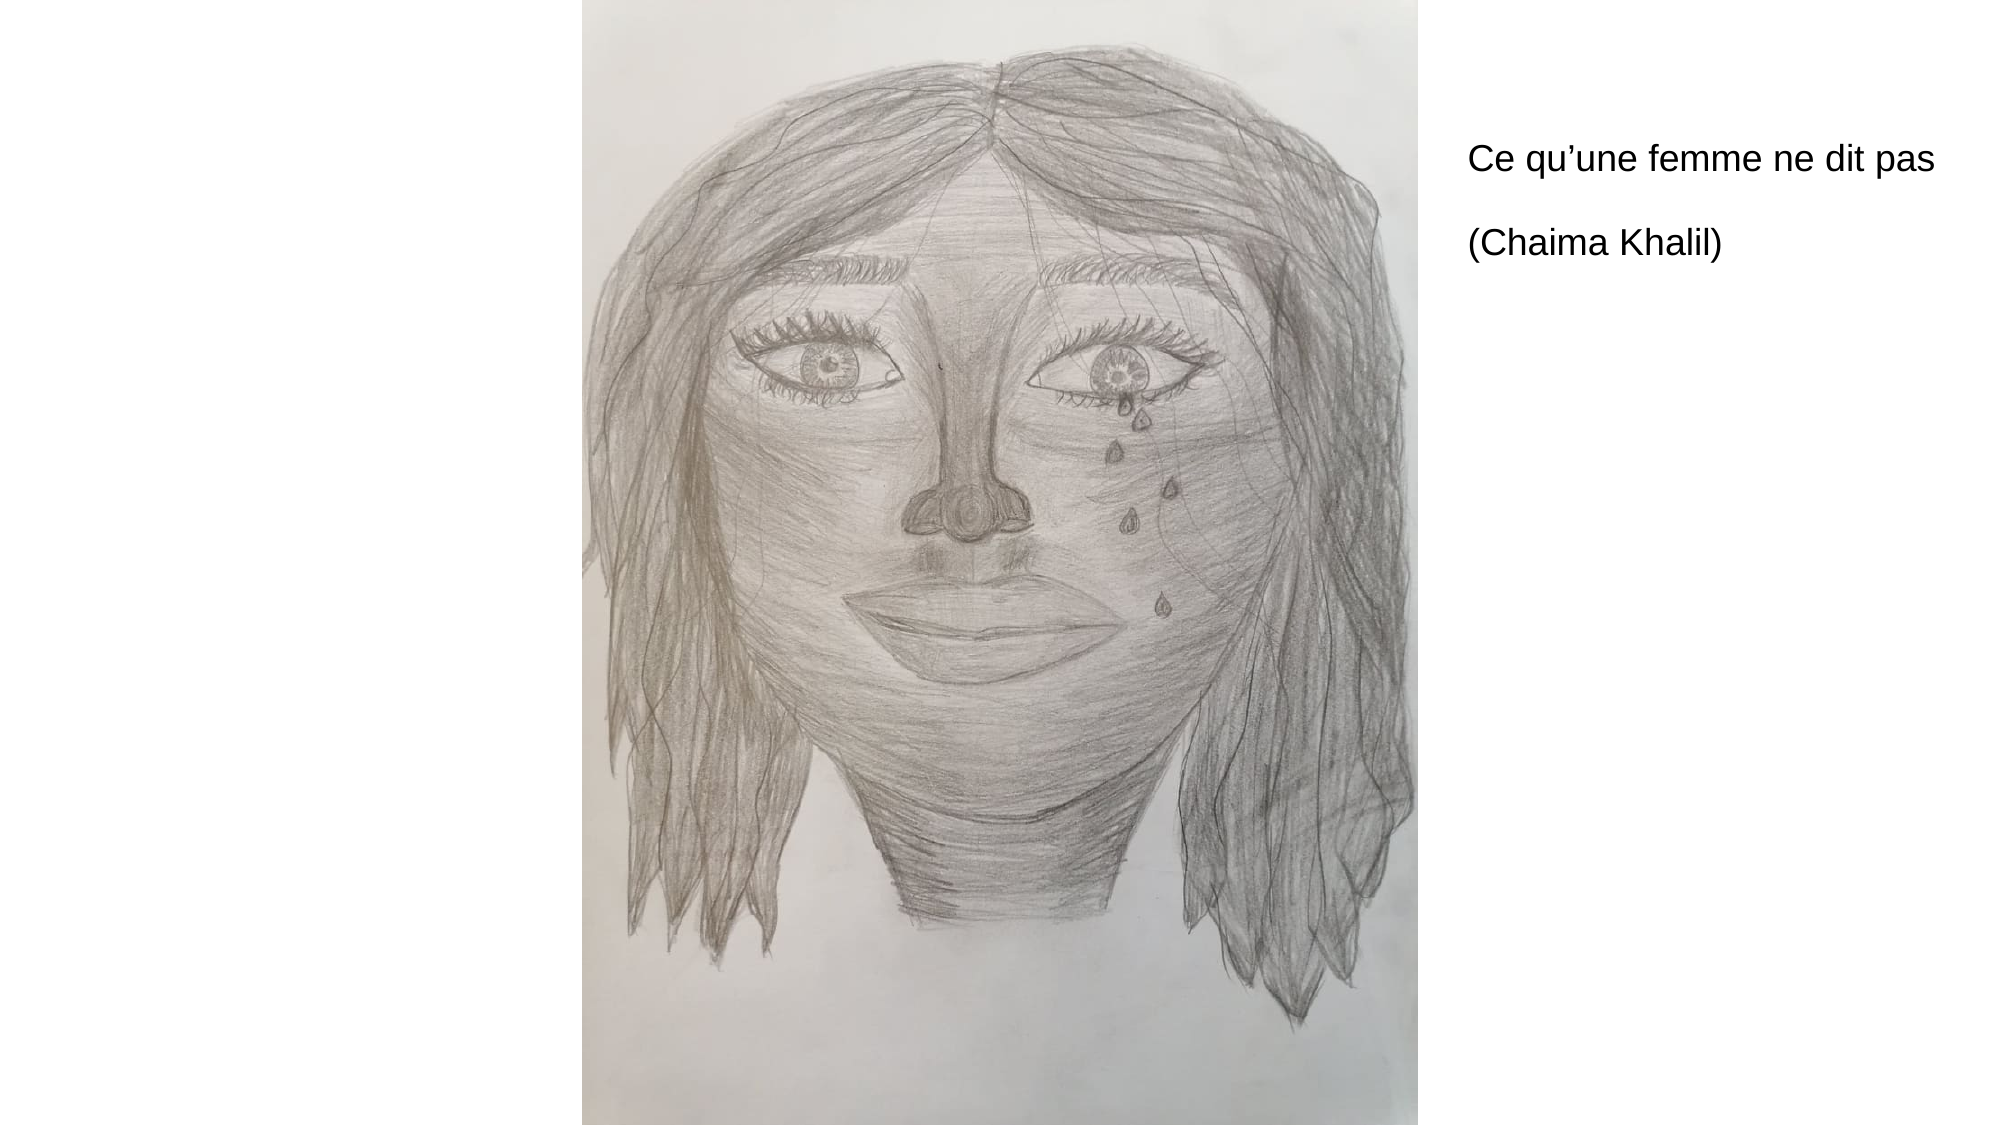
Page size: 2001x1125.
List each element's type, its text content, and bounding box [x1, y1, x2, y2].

text_box Ce qu’une femme ne dit pas (Chaima Khalil) [1452, 129, 1951, 271]
picture [582, 0, 1418, 1125]
